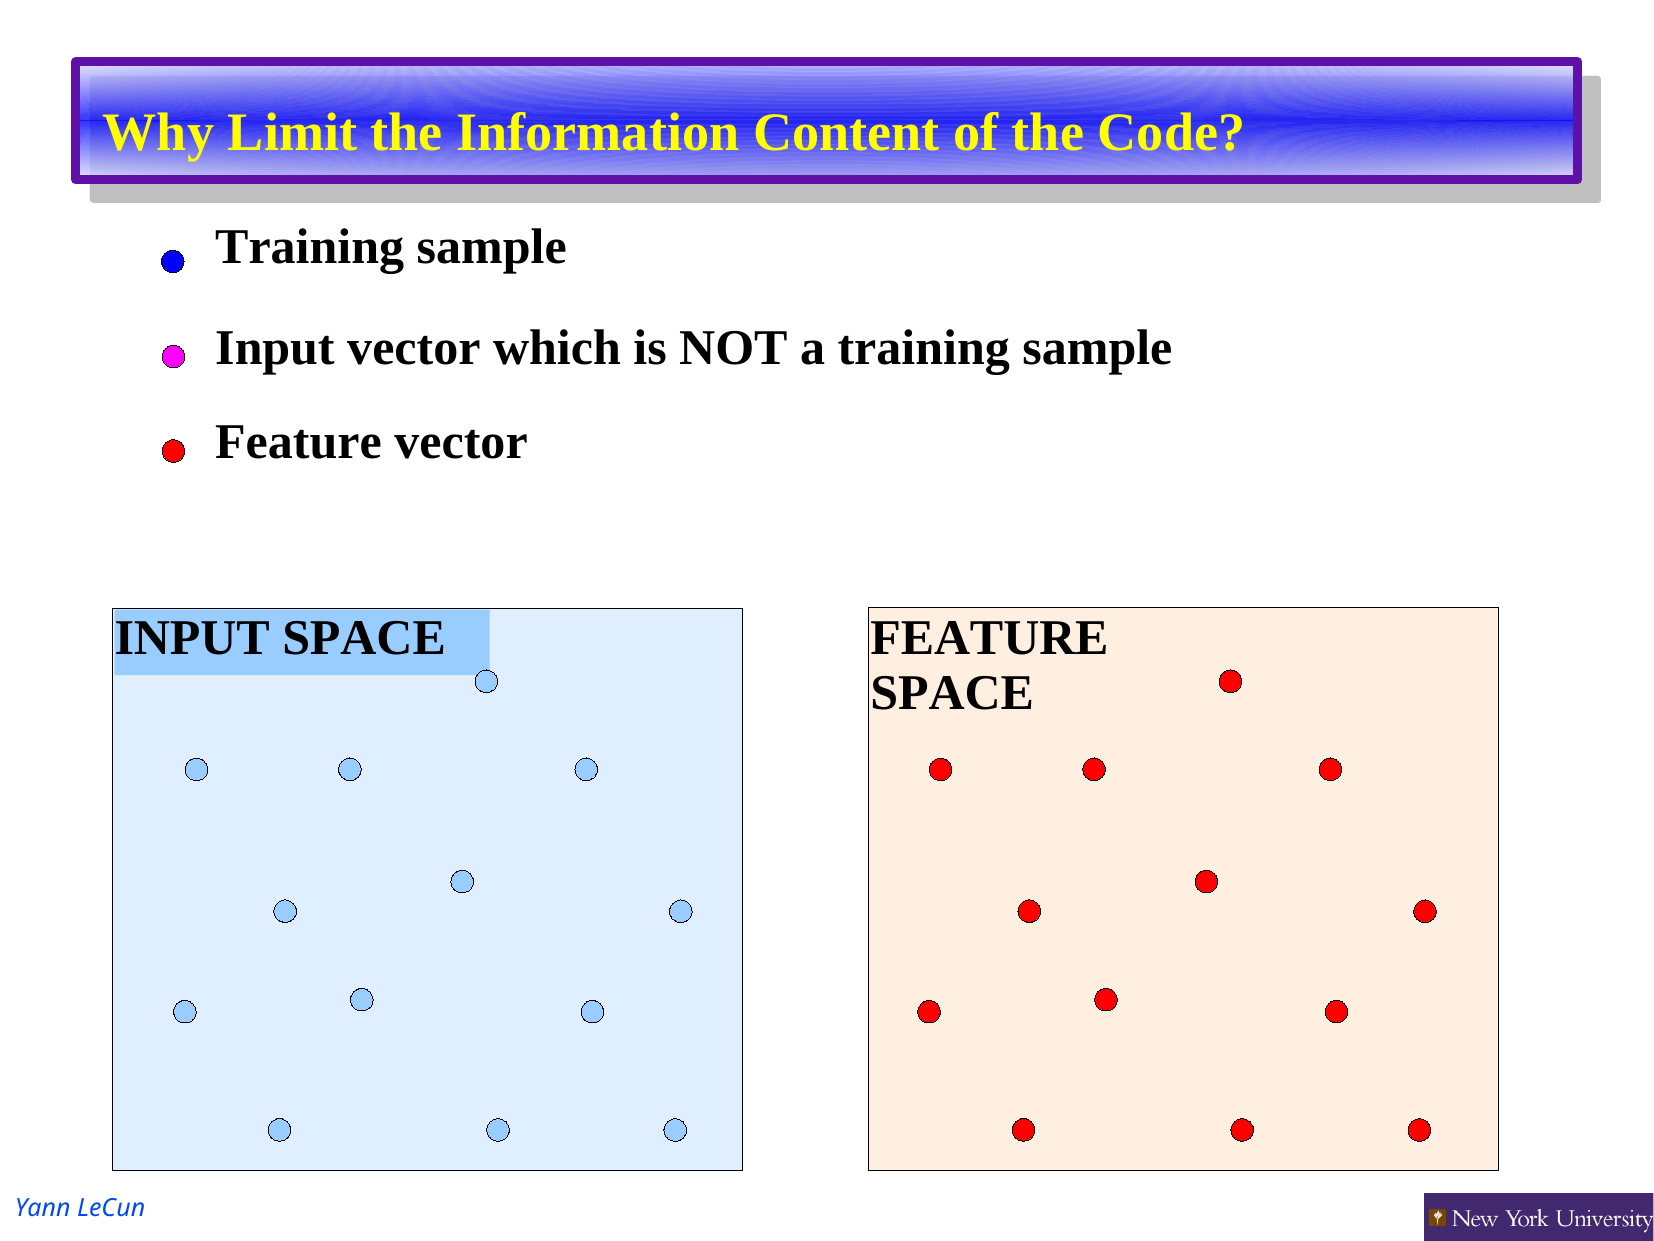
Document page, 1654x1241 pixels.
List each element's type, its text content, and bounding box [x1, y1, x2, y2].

text_box Input vector which is NOT a training sample [215, 319, 1463, 385]
text_box Training sample [215, 219, 741, 285]
text_box [868, 607, 1499, 1171]
text_box Feature vector [215, 414, 741, 480]
title Why Limit the Information Content of the Code? [75, 61, 1578, 180]
text_box INPUT SPACE [114, 609, 490, 676]
picture [1424, 1193, 1654, 1241]
text_box [161, 250, 185, 273]
text_box [162, 439, 185, 463]
text_box FEATURE SPACE [870, 609, 1246, 741]
text_box [162, 345, 185, 368]
text_box [112, 608, 743, 1171]
